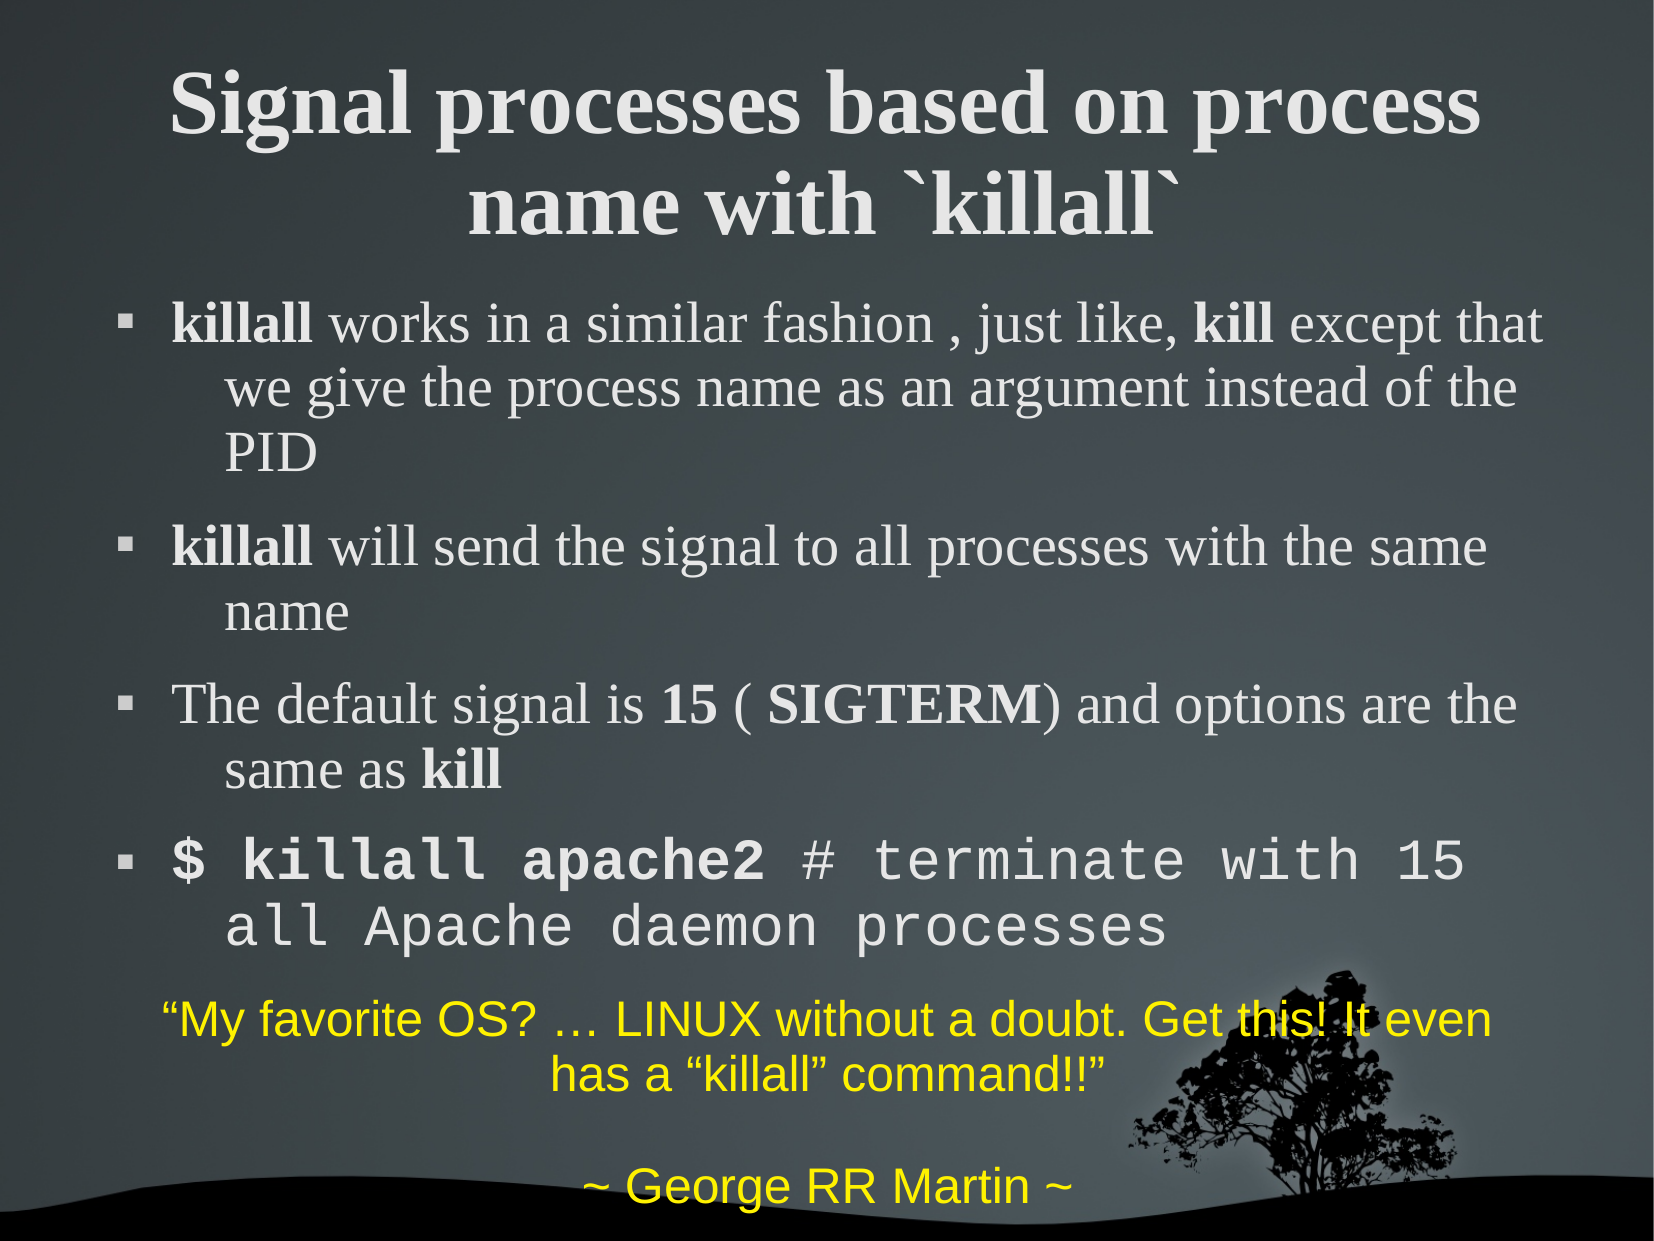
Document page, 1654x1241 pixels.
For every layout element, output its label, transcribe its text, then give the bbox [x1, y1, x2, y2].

text_box “My favorite OS? … LINUX without a doubt. Get this! It even has a “killall” command!!” ~ George RR Martin ~ [147, 983, 1518, 1222]
list killall works in a similar fashion , just like, kill except that we give the process name as an argument instead of the PID killall will send the signal to all processes with the same name The default signal is 15 ( SIGTERM) and options are the same as kill $ killall apache2 # terminate with 15 all Apache daemon processes [82, 290, 1571, 1145]
title Signal processes based on process name with `killall` [82, 33, 1571, 273]
picture [0, 0, 1654, 1241]
